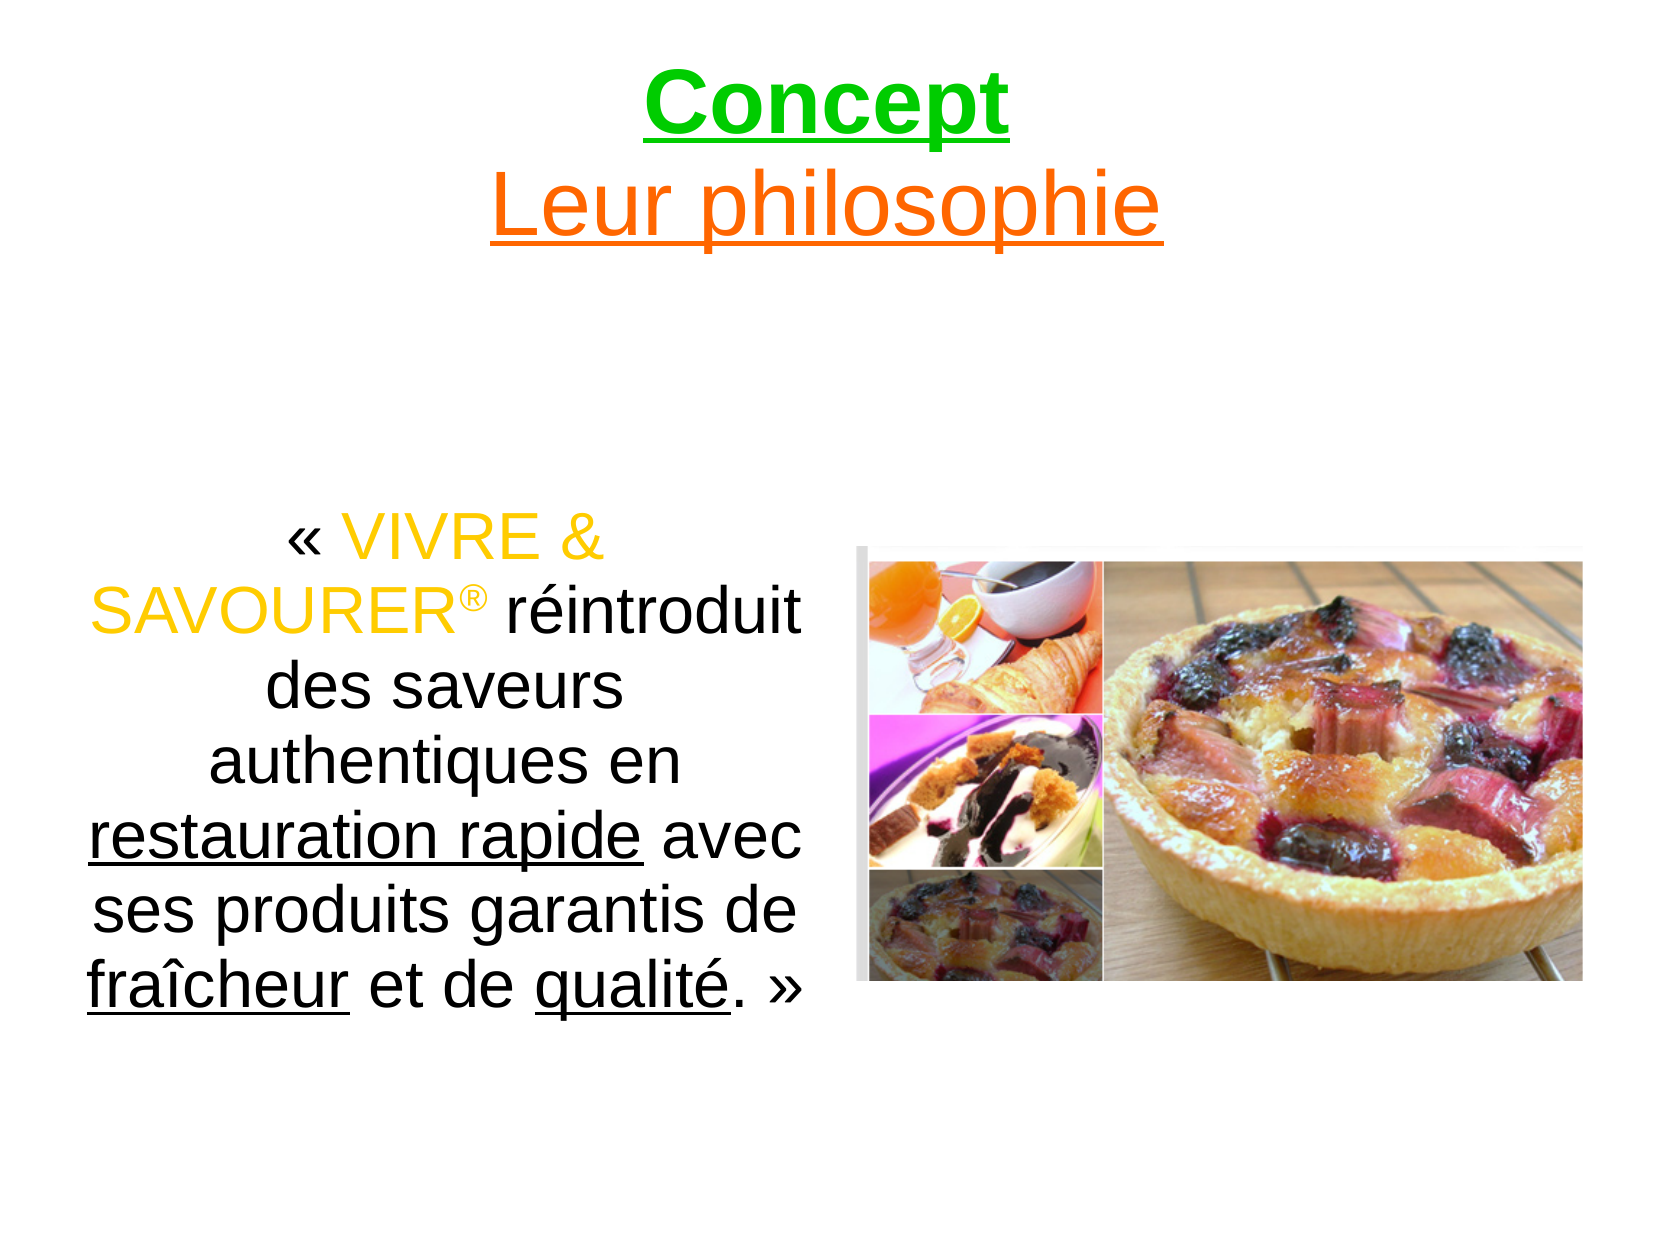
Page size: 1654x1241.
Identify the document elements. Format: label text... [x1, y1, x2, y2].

title Concept Leur philosophie [82, 49, 1571, 257]
picture [856, 546, 1583, 981]
list « VIVRE & SAVOURER® réintroduit des saveurs authentiques en restauration rapide avec ses produits garantis de fraîcheur et de qualité. » [82, 290, 809, 1182]
